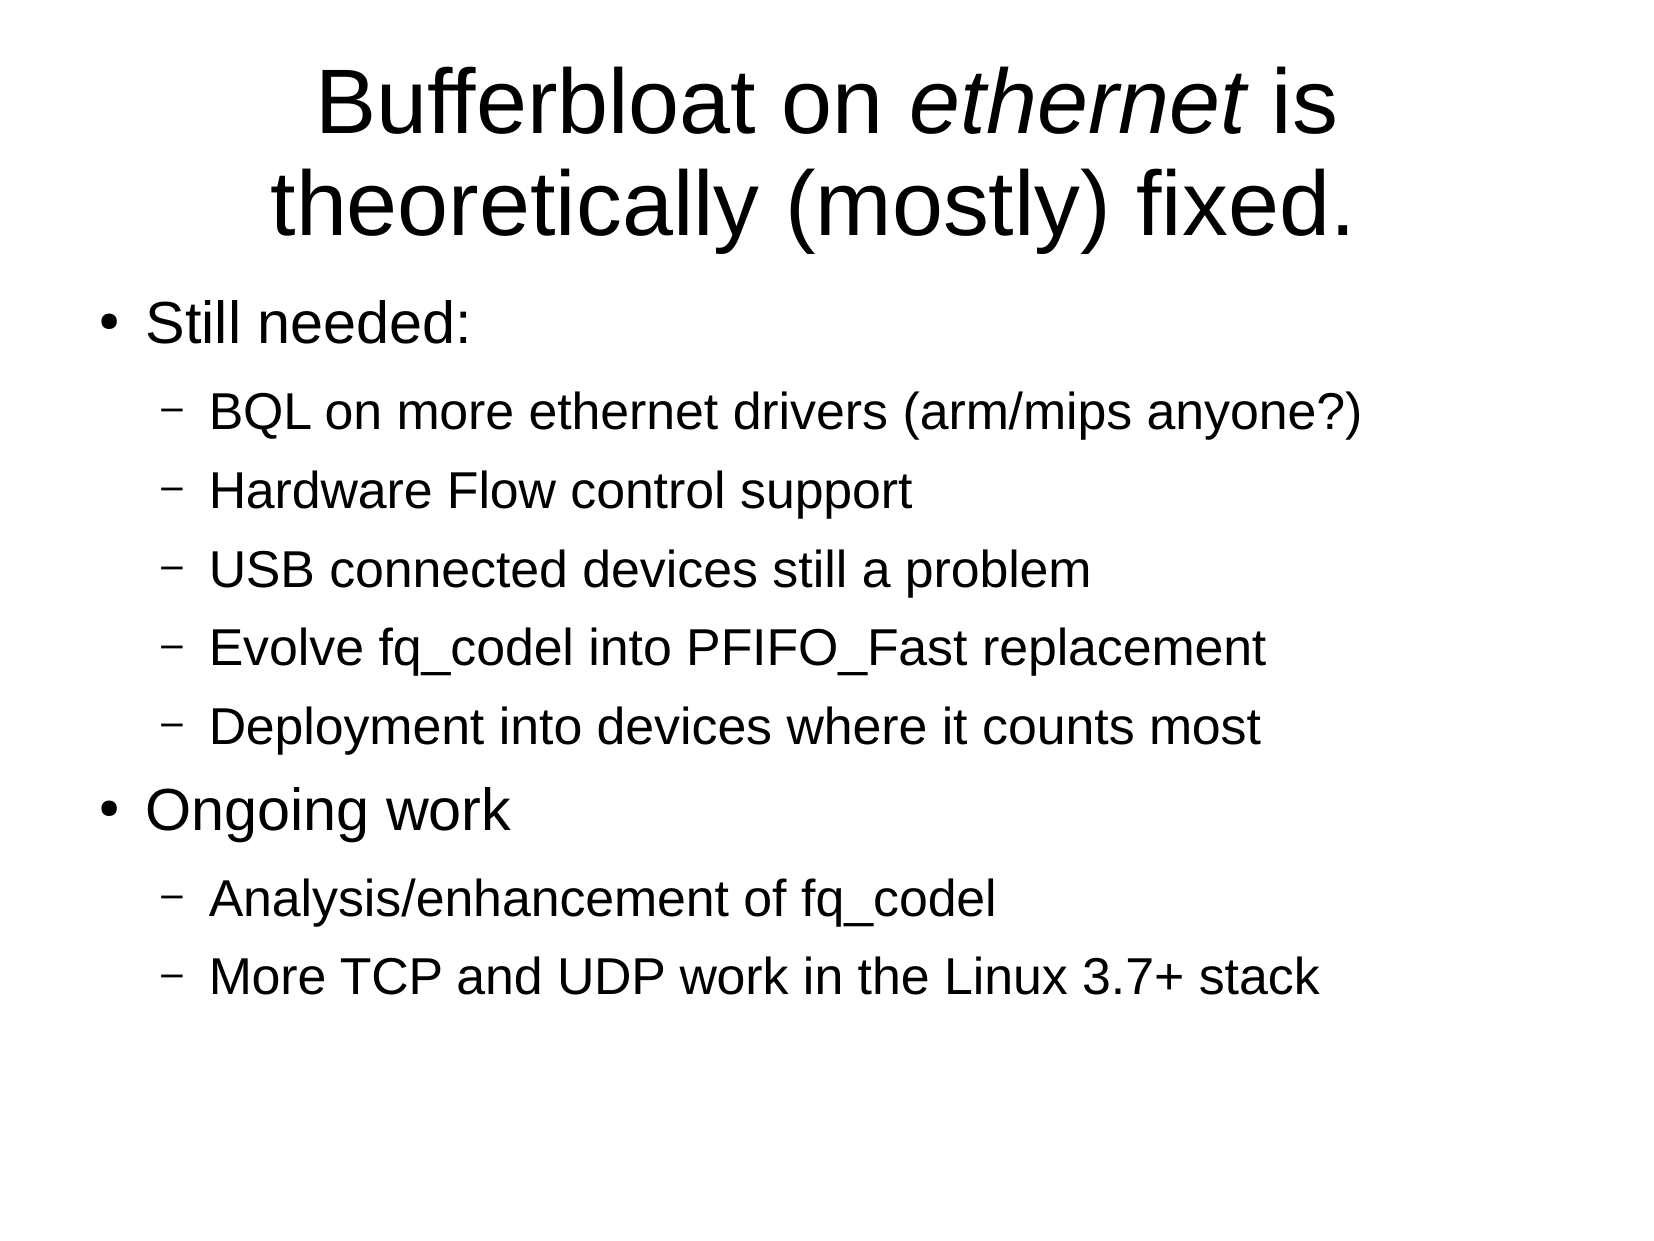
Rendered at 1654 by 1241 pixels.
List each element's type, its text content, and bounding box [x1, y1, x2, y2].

list Still needed: BQL on more ethernet drivers (arm/mips anyone?) Hardware Flow control support USB connected devices still a problem Evolve fq_codel into PFIFO_Fast replacement Deployment into devices where it counts most Ongoing work Analysis/enhancement of fq_codel More TCP and UDP work in the Linux 3.7+ stack [82, 290, 1538, 1010]
title Bufferbloat on ethernet is theoretically (mostly) fixed. [82, 49, 1571, 257]
